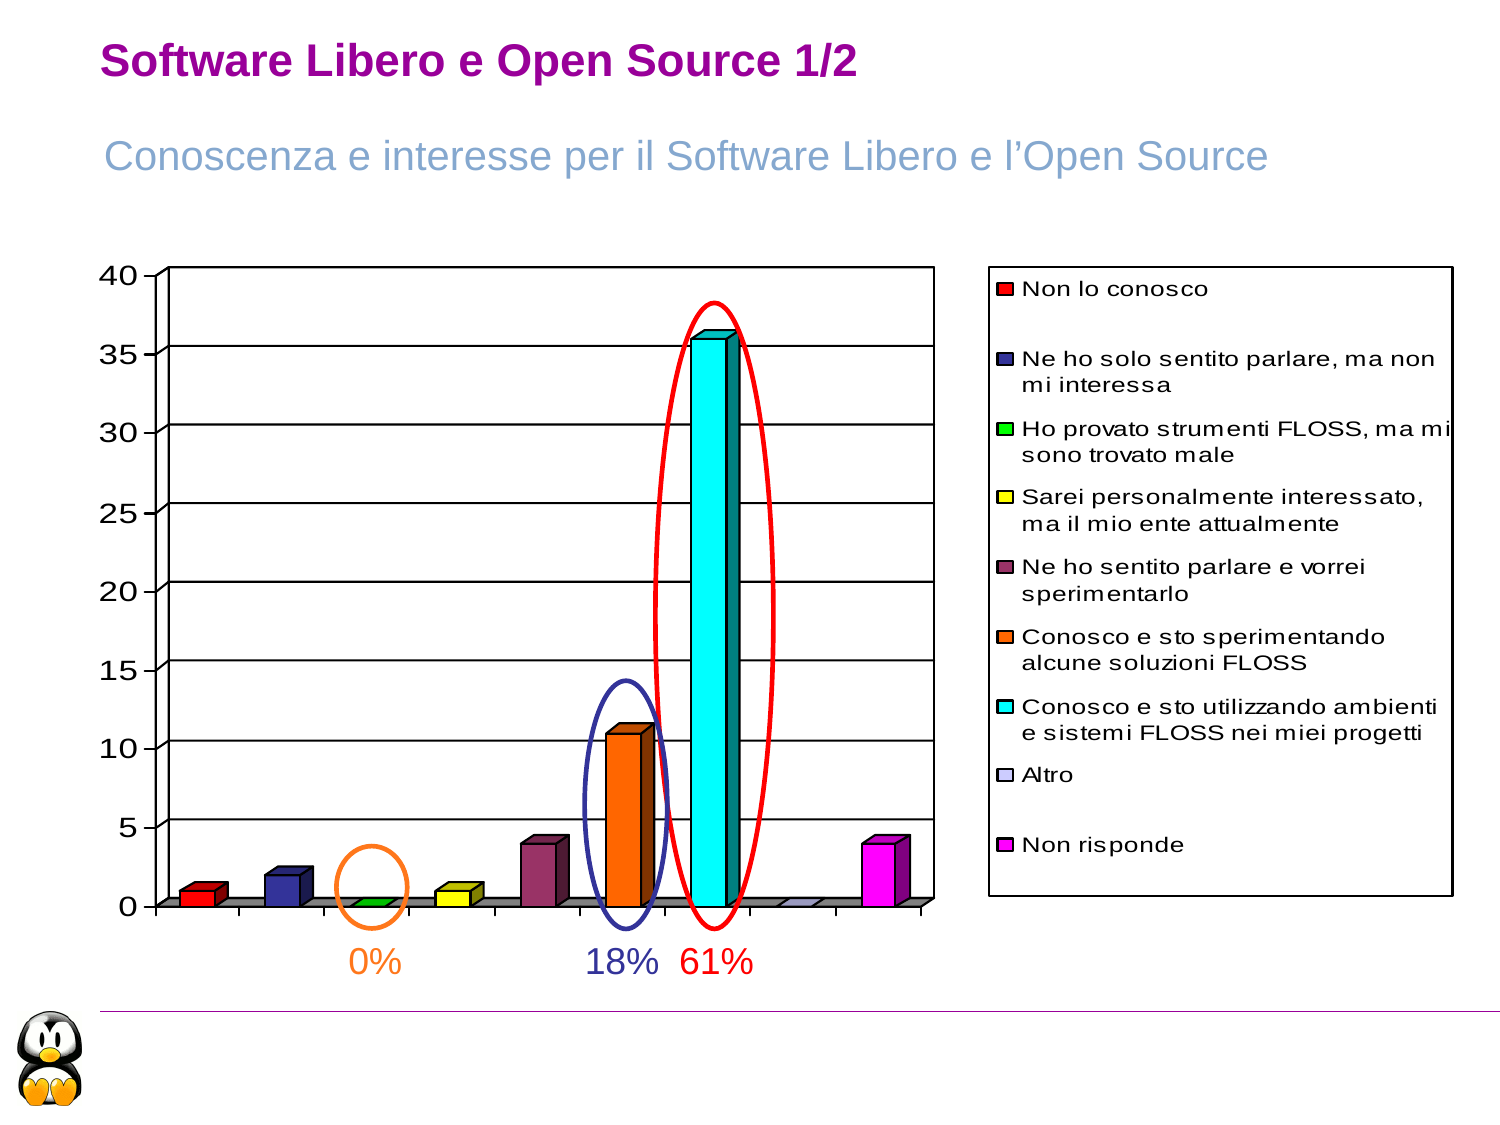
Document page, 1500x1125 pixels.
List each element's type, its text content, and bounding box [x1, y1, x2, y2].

title Software Libero e Open Source 1/2 [99, 35, 1075, 173]
text_box Conoscenza e interesse per il Software Libero e l’Open Source [0, 129, 1459, 223]
chart [76, 220, 1477, 965]
text_box 18% [584, 940, 660, 983]
text_box 0% [348, 940, 403, 983]
text_box 61% [679, 940, 755, 983]
picture [17, 1011, 82, 1106]
